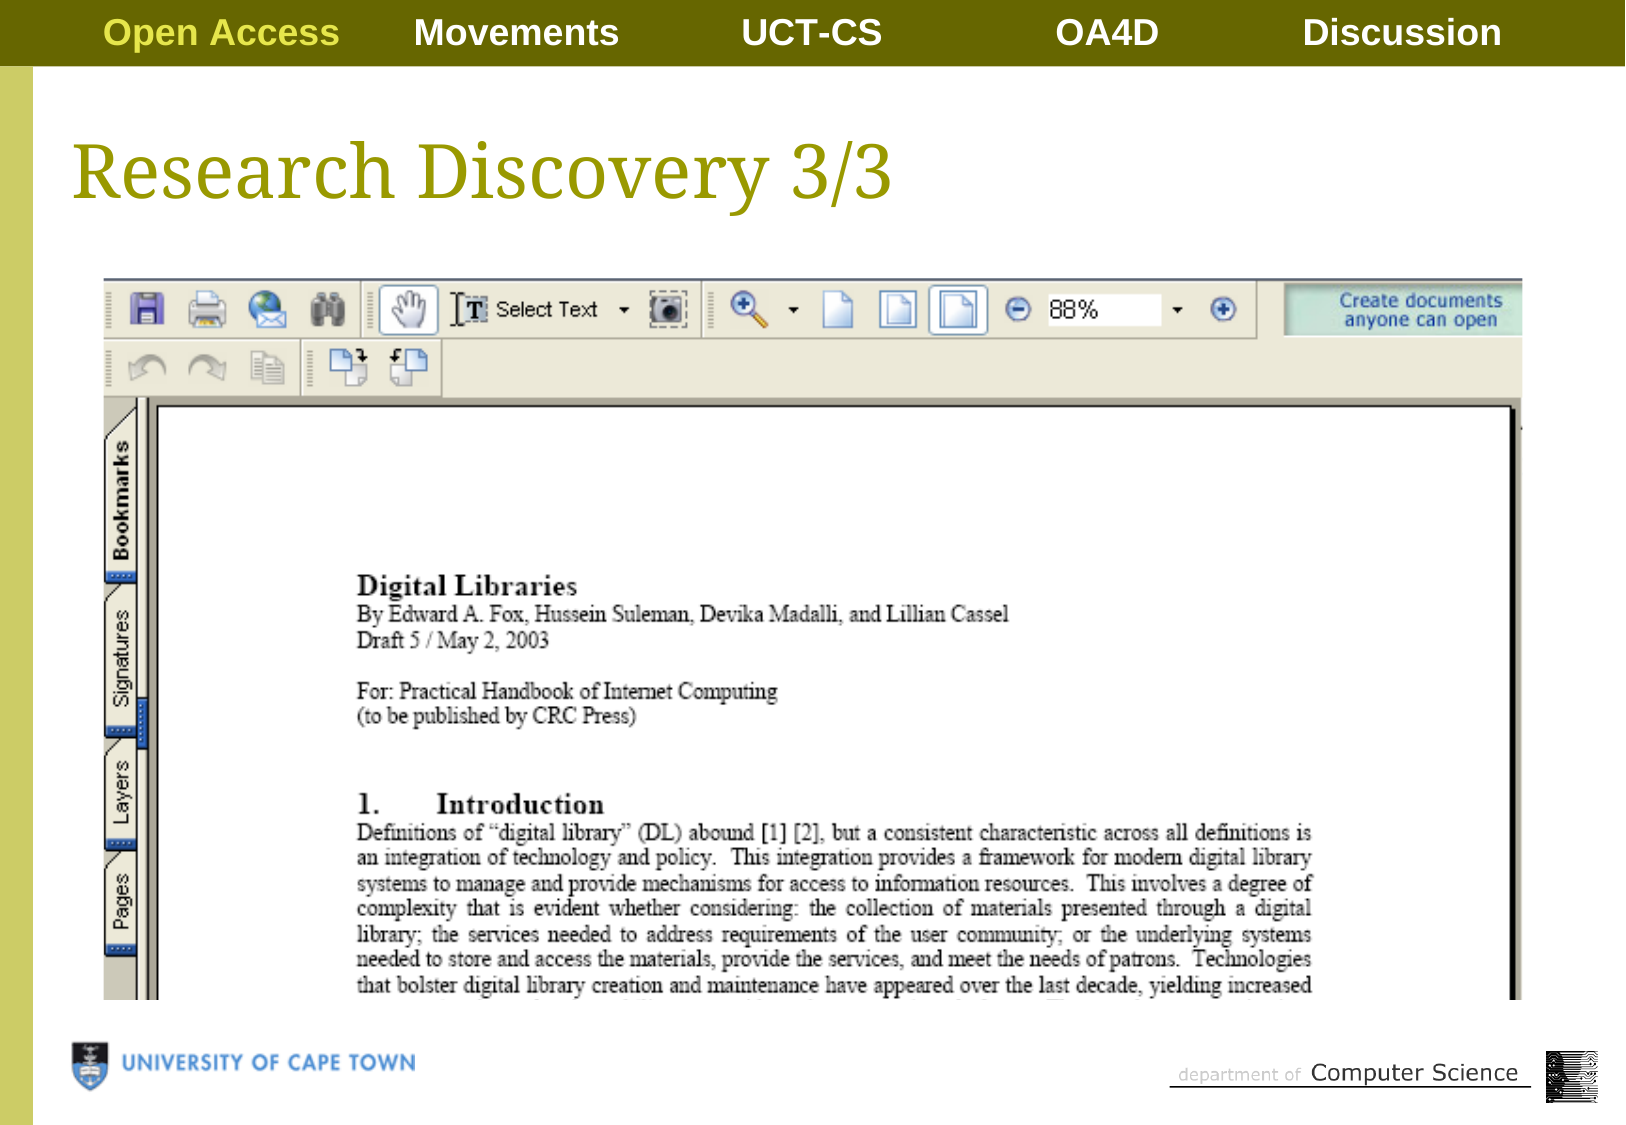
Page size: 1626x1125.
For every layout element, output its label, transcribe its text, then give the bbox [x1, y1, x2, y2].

title Research Discovery 3/3 [56, 86, 1543, 229]
picture [103, 278, 1523, 1000]
text_box Open Access Movements UCT-CS OA4D Discussion [29, 0, 1595, 60]
picture [1169, 1043, 1532, 1091]
picture [1546, 1051, 1598, 1103]
picture [61, 1024, 415, 1103]
